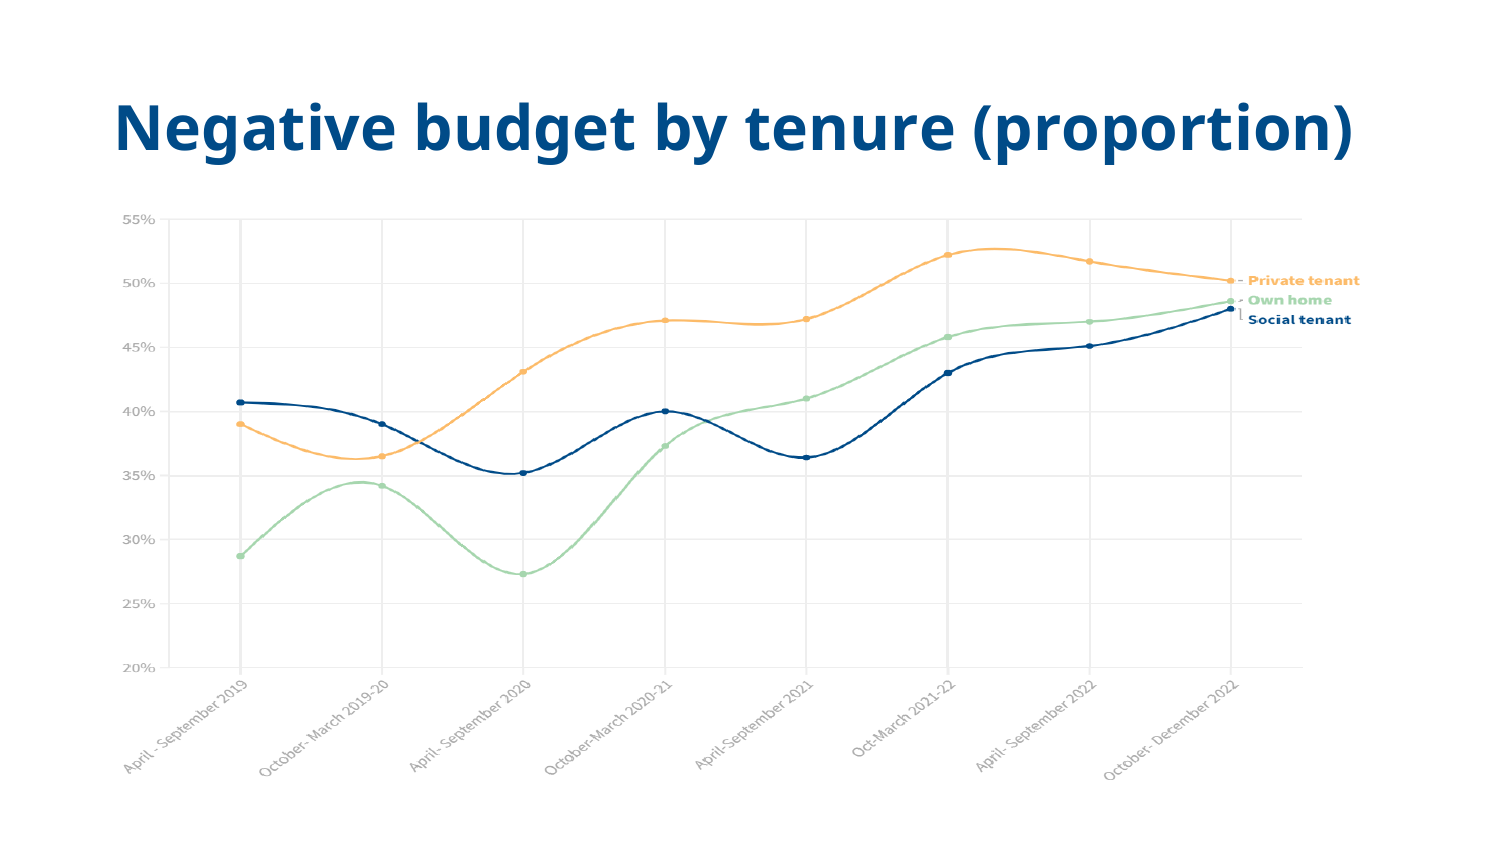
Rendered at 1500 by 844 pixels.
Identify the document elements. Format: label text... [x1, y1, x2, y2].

picture [98, 204, 1408, 789]
title Negative budget by tenure (proportion) [98, 72, 1396, 174]
